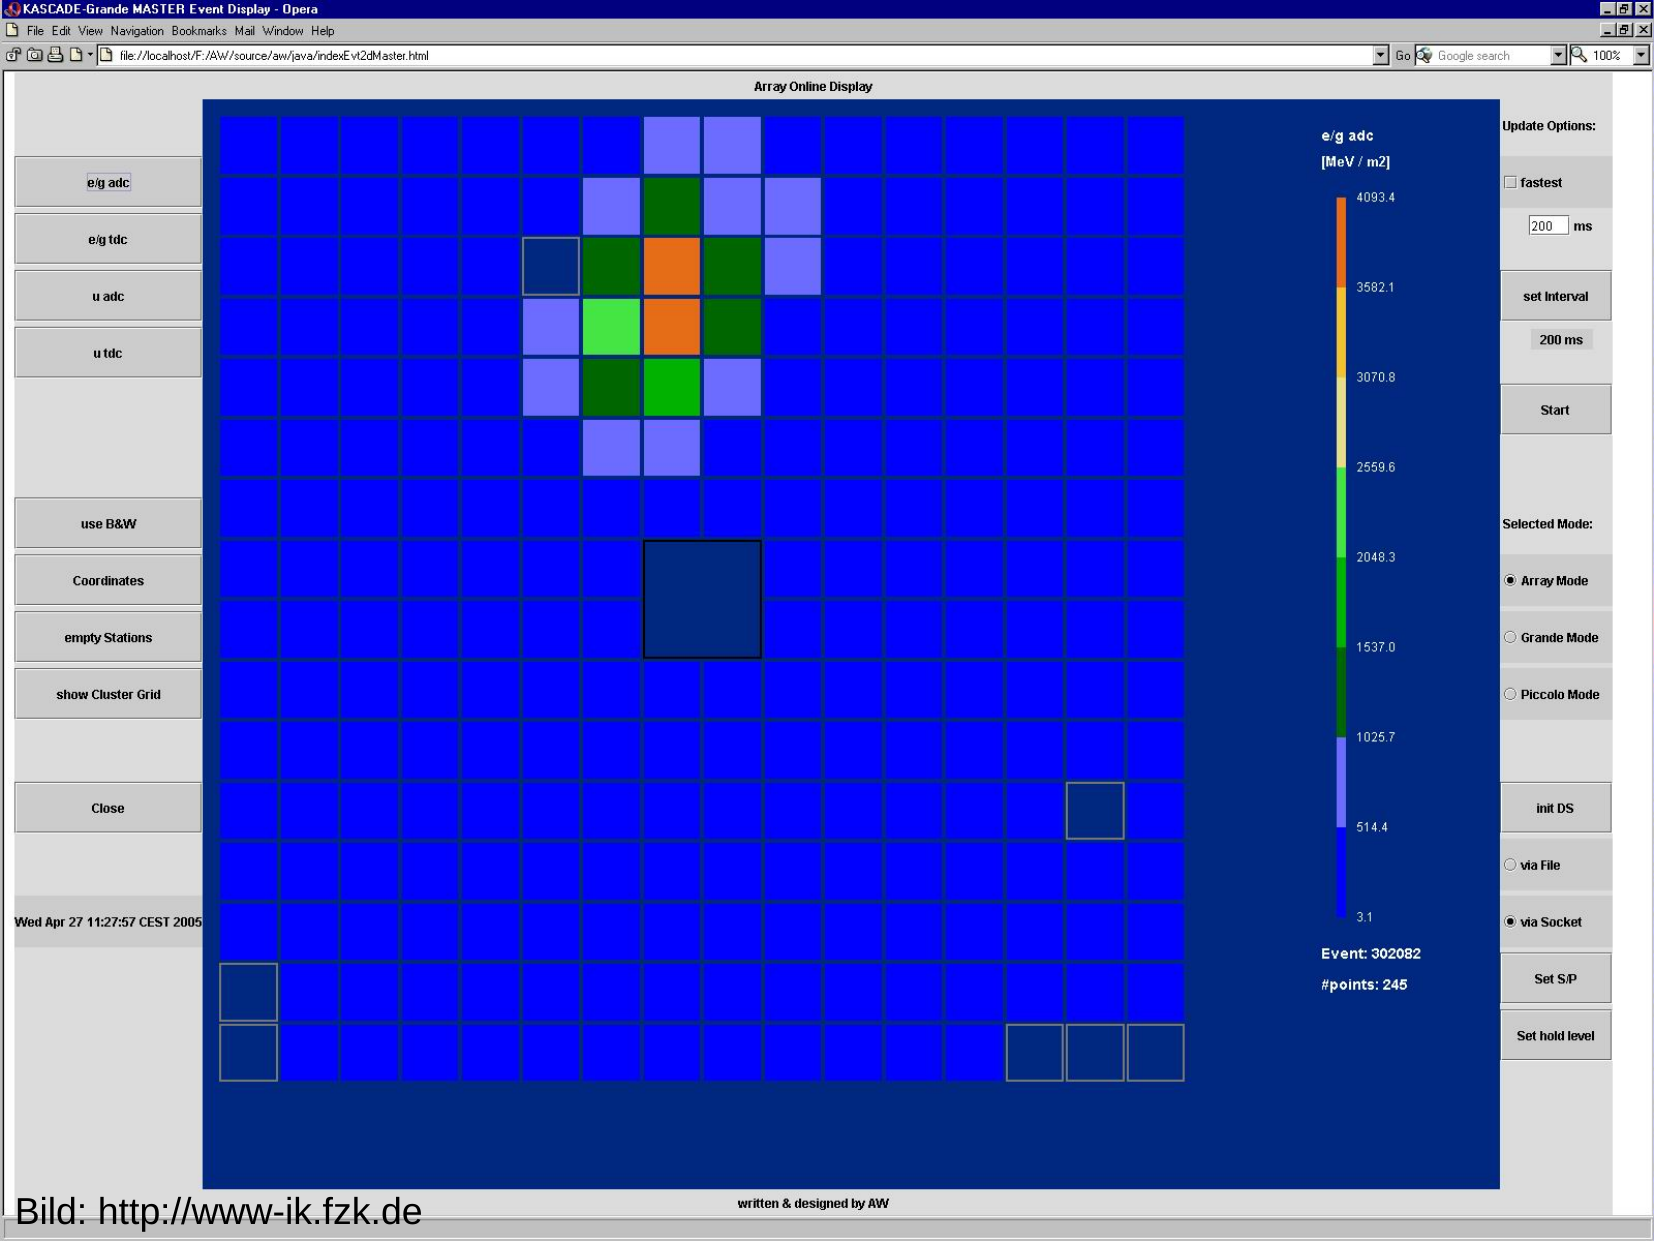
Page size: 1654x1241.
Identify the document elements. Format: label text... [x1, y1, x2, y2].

picture [0, 0, 1654, 1241]
text_box Bild: http://www-ik.fzk.de [0, 1183, 436, 1241]
